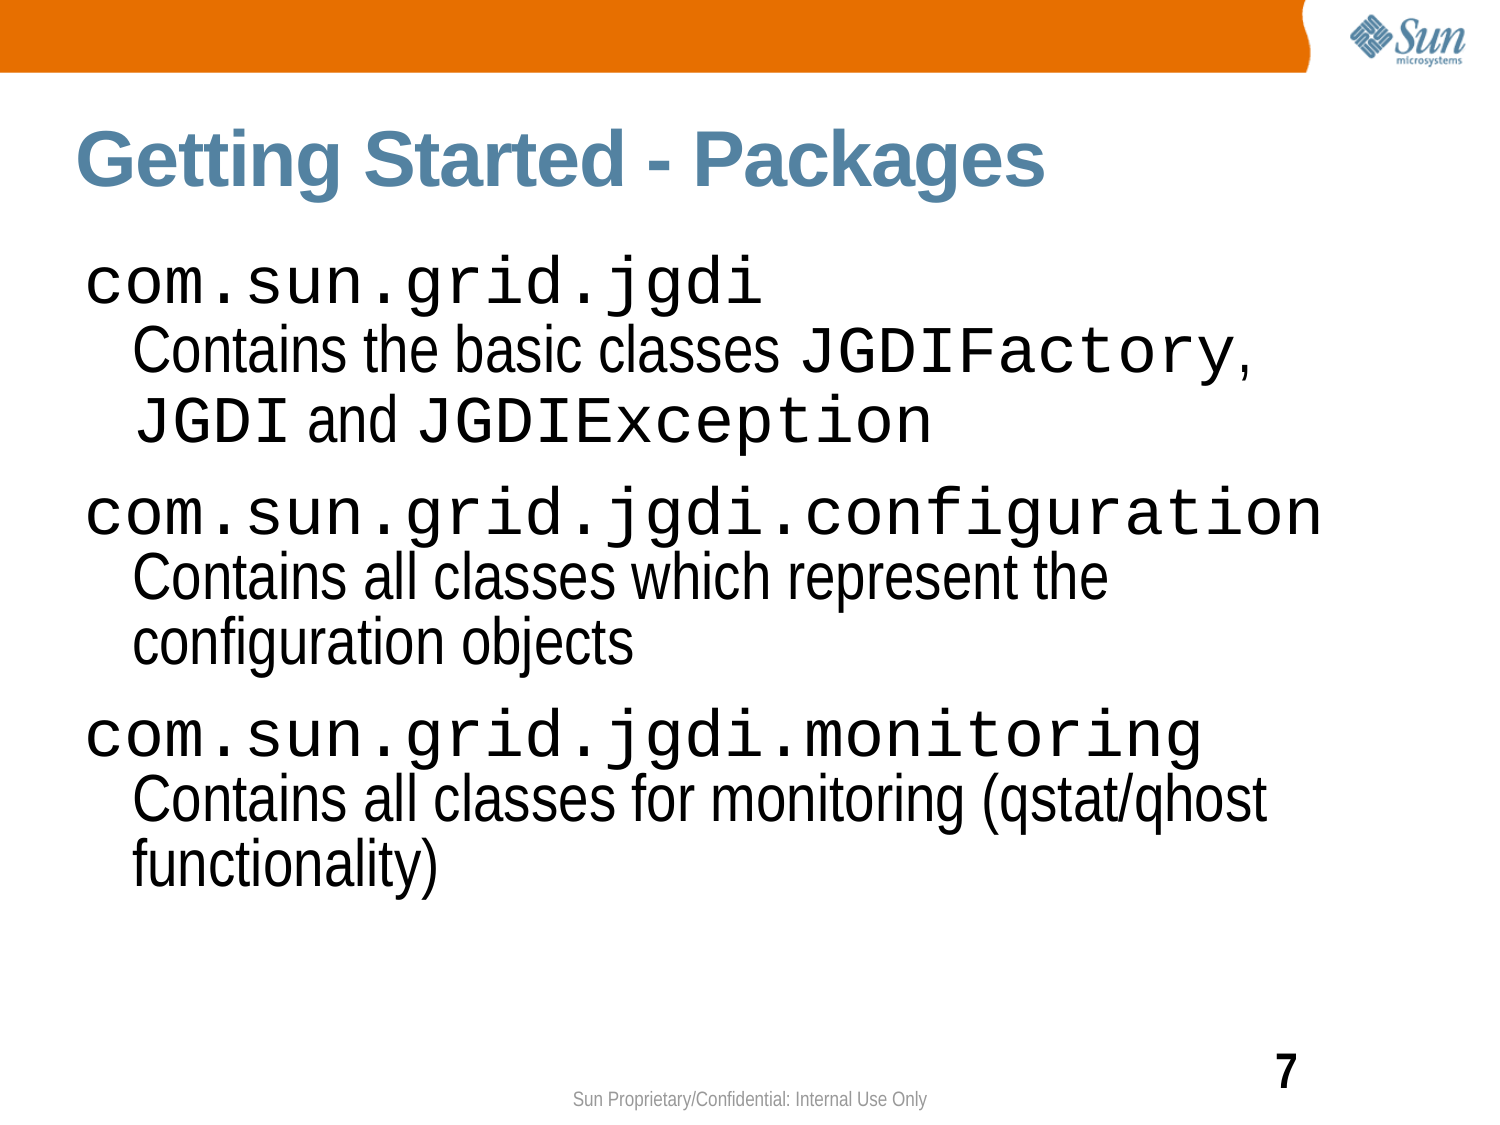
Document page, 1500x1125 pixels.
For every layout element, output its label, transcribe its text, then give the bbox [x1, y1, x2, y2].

title Getting Started - Packages [75, 122, 1438, 228]
picture [0, 0, 1500, 75]
list com.sun.grid.jgdi Contains the basic classes JGDIFactory, JGDI and JGDIException com.sun.grid.jgdi.configuration Contains all classes which represent the configuration objects com.sun.grid.jgdi.monitoring Contains all classes for monitoring (qstat/qhost functionality) [64, 251, 1402, 946]
